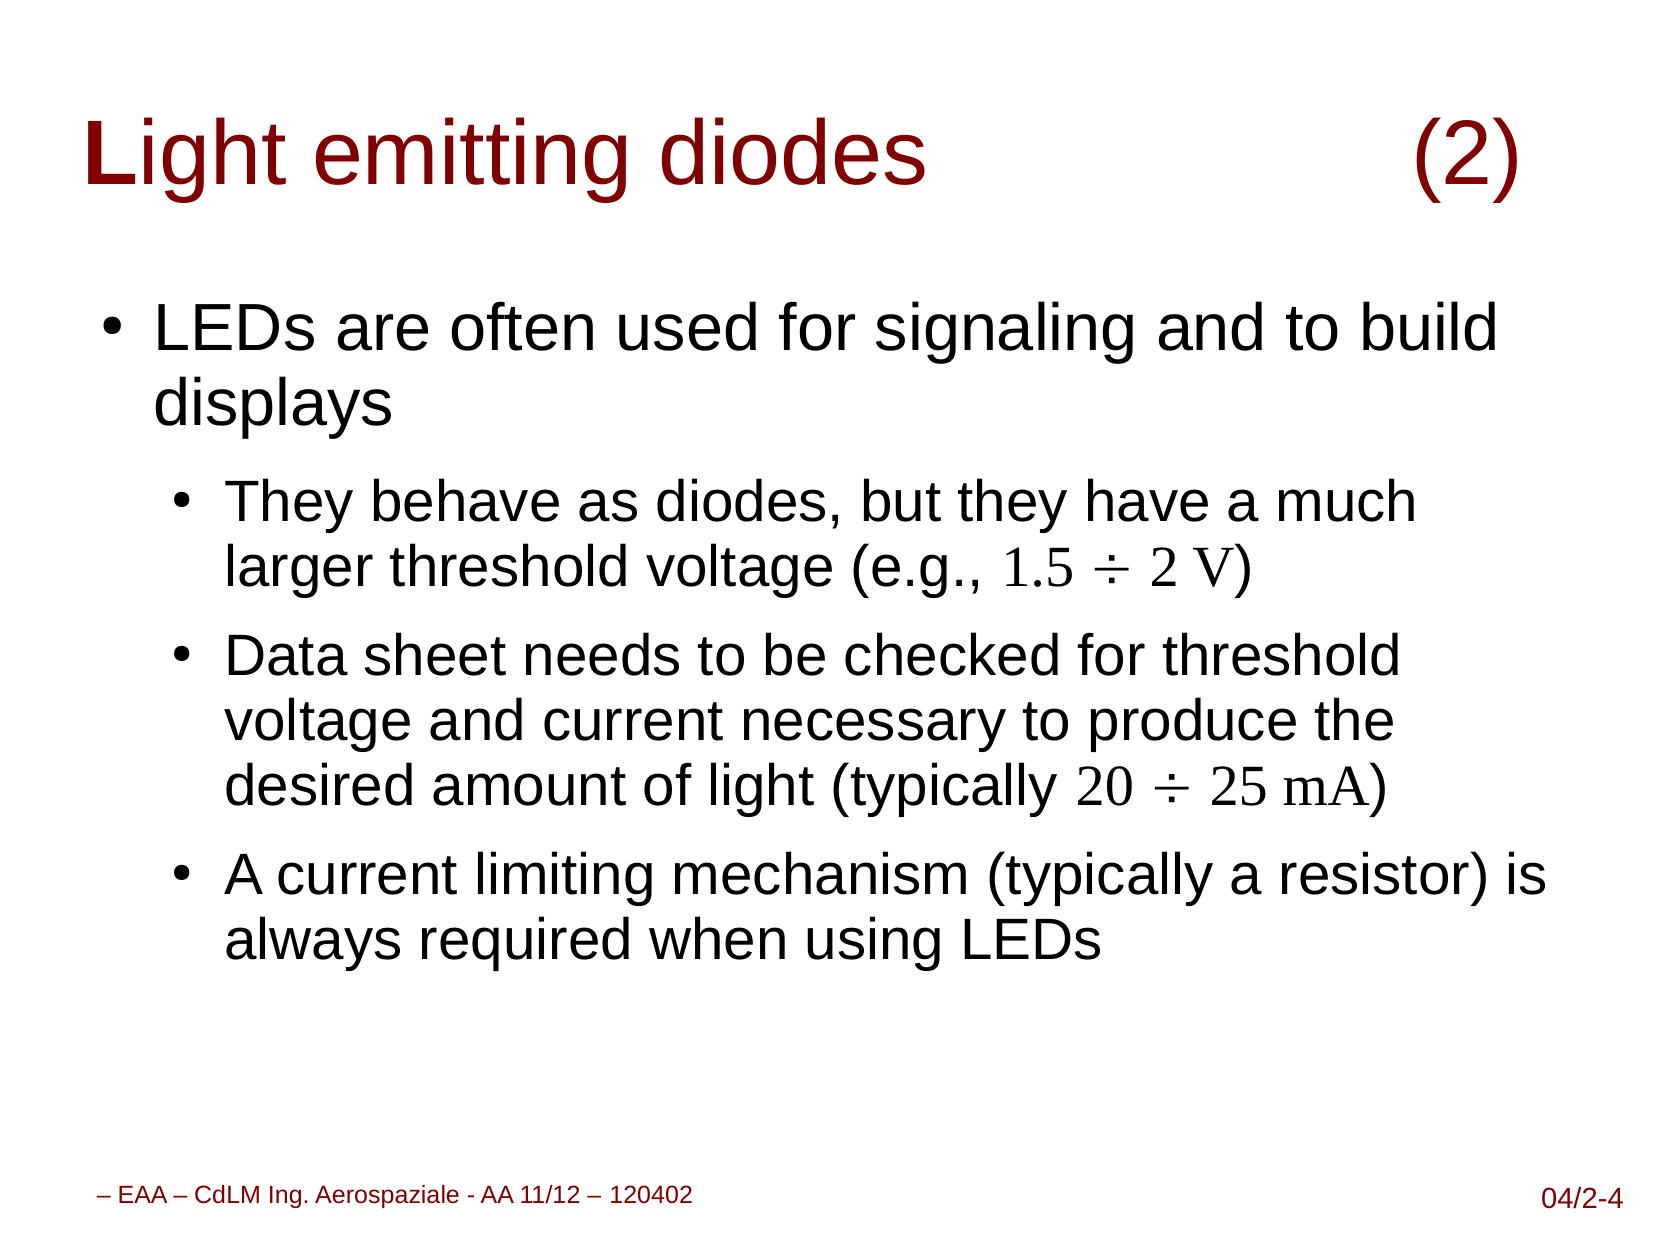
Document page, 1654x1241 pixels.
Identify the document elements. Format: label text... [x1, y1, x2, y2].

title Light emitting diodes (2) [82, 49, 1571, 257]
list LEDs are often used for signaling and to build displays They behave as diodes, but they have a much larger threshold voltage (e.g., 1.5 ÷ 2 V) Data sheet needs to be checked for threshold voltage and current necessary to produce the desired amount of light (typically 20 ÷ 25 mA) A current limiting mechanism (typically a resistor) is always required when using LEDs [82, 290, 1571, 1109]
